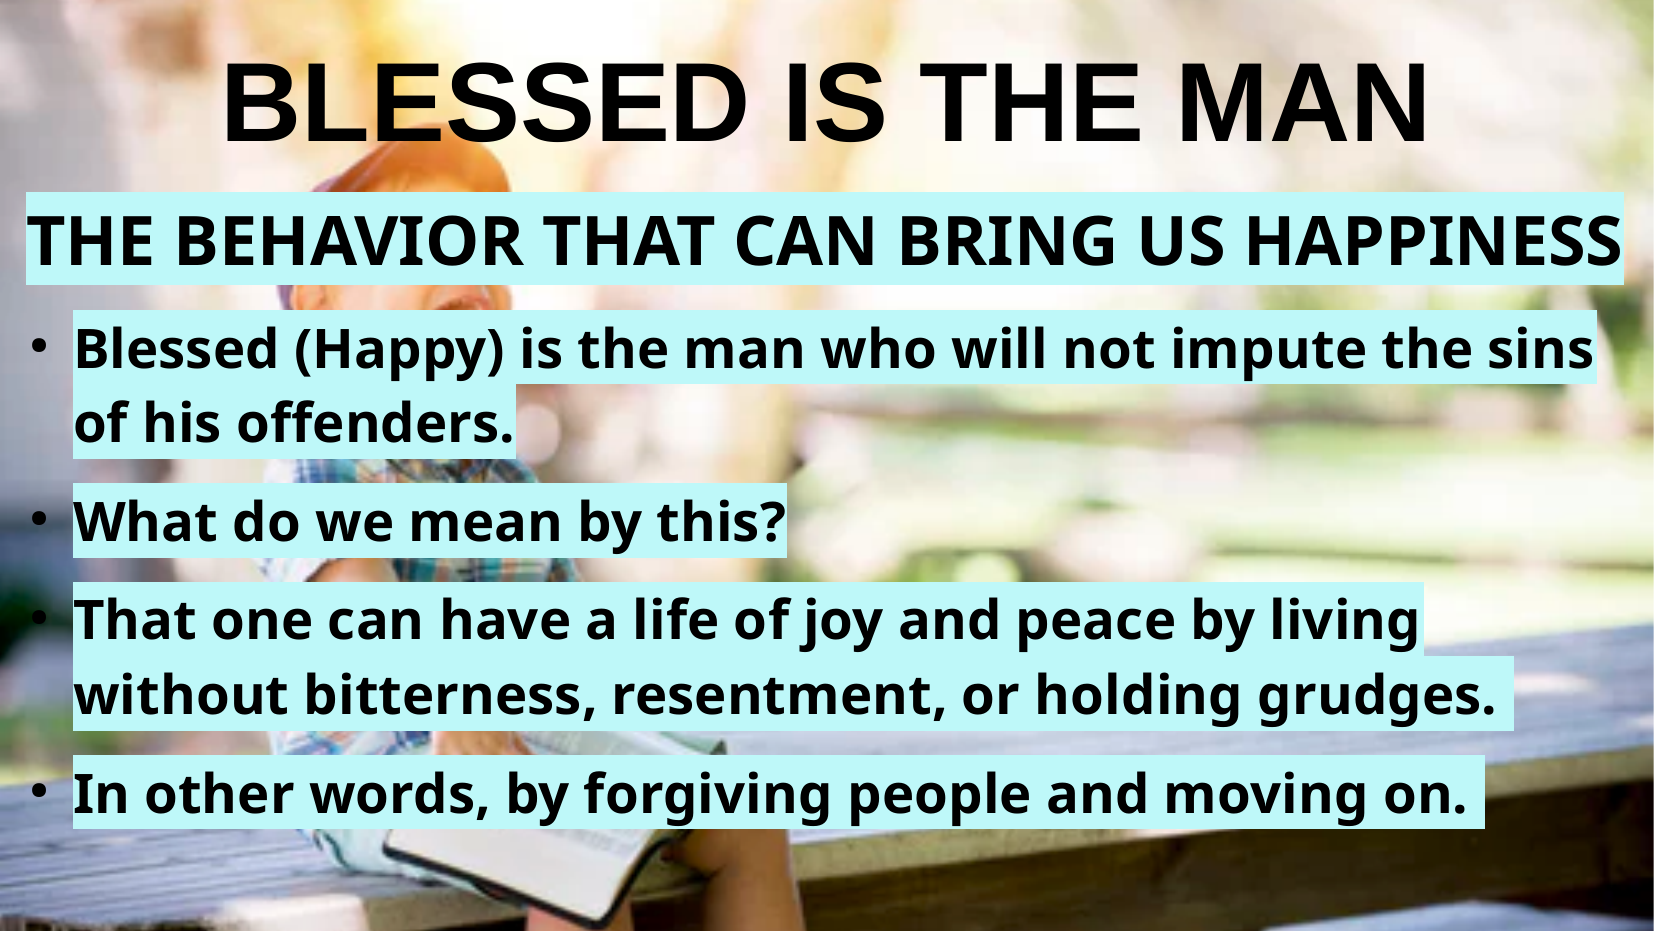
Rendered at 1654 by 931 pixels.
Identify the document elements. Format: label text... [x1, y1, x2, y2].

picture [0, 0, 1654, 931]
title BLESSED IS THE MAN [82, 24, 1571, 181]
list THE BEHAVIOR THAT CAN BRING US HAPPINESS Blessed (Happy) is the man who will not impute the sins of his offenders. What do we mean by this? That one can have a life of joy and peace by living without bitterness, resentment, or holding grudges. In other words, by forgiving people and moving on. [15, 192, 1636, 916]
